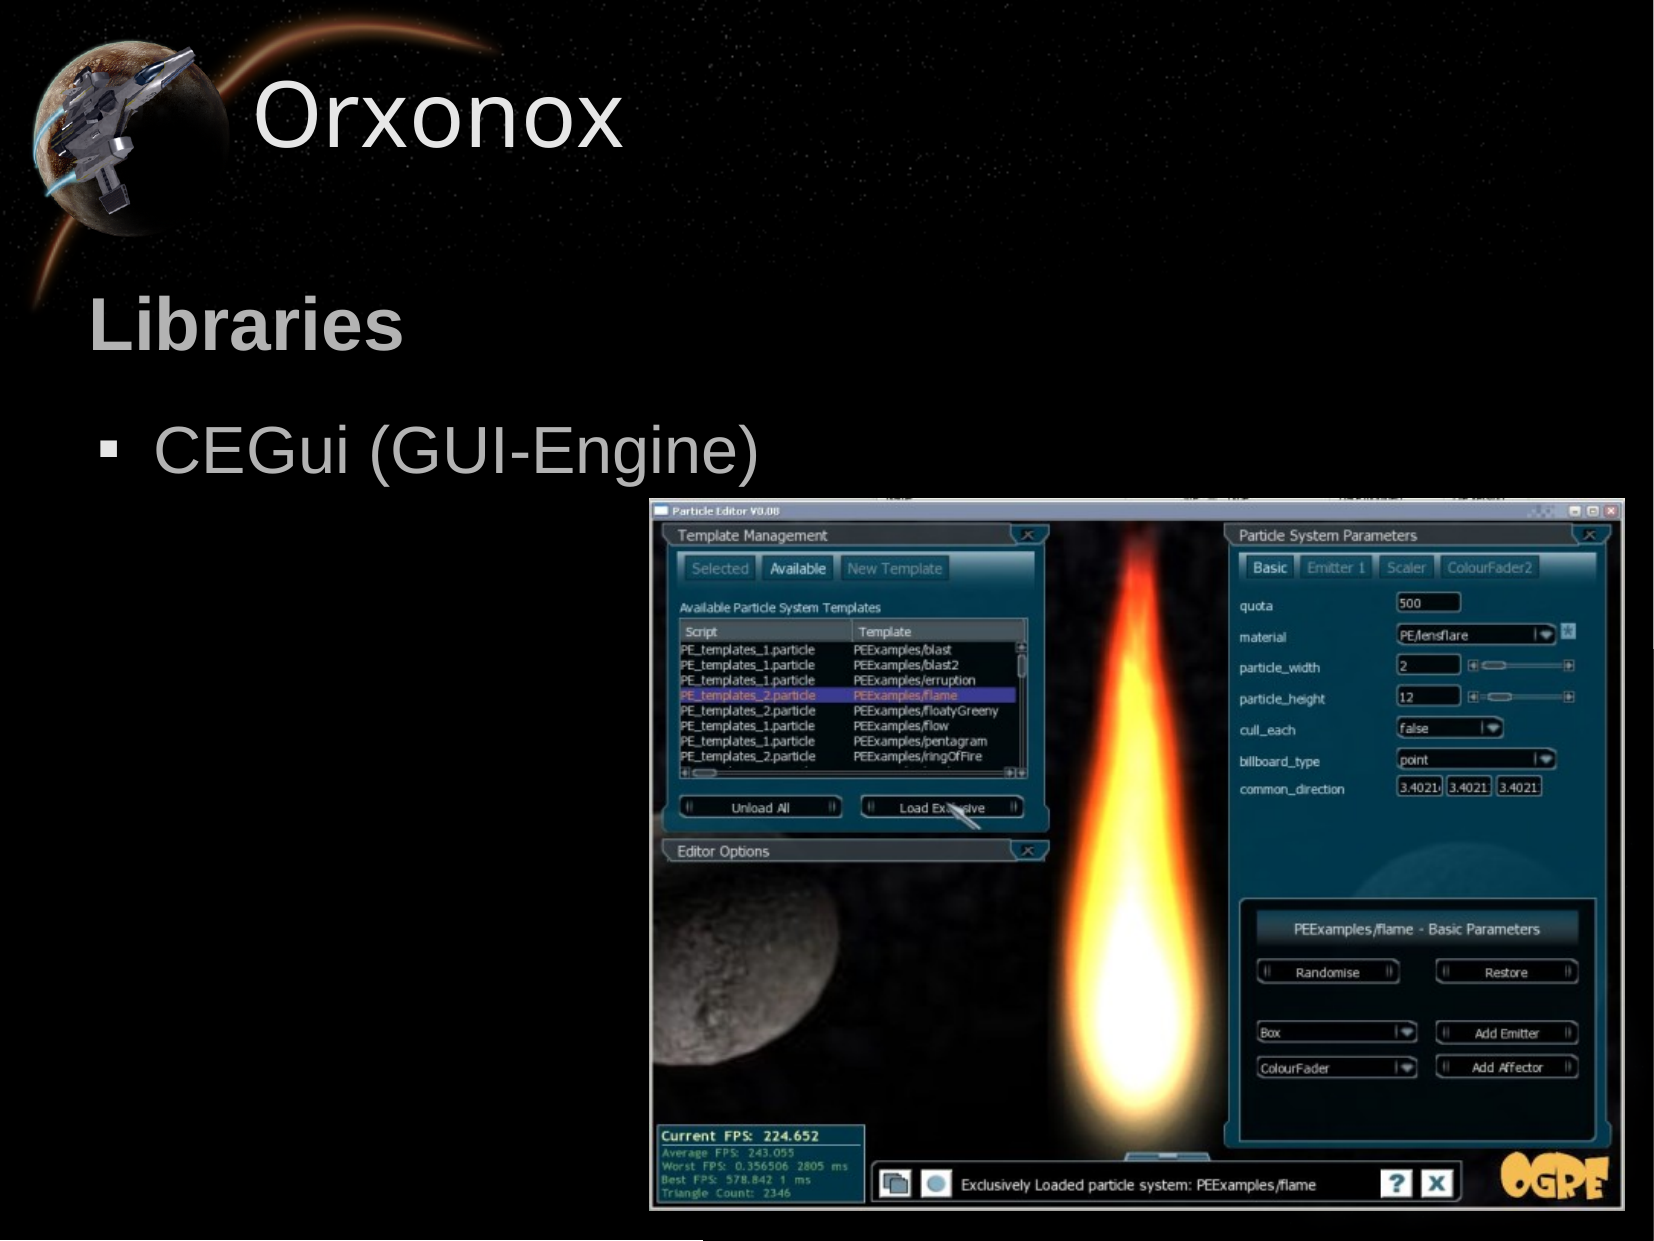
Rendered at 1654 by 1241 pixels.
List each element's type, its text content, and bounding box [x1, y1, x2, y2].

picture [0, 0, 1607, 443]
picture [649, 498, 1654, 1241]
title Libraries [88, 265, 1577, 384]
list CEGui (GUI-Engine) [82, 413, 1571, 1133]
